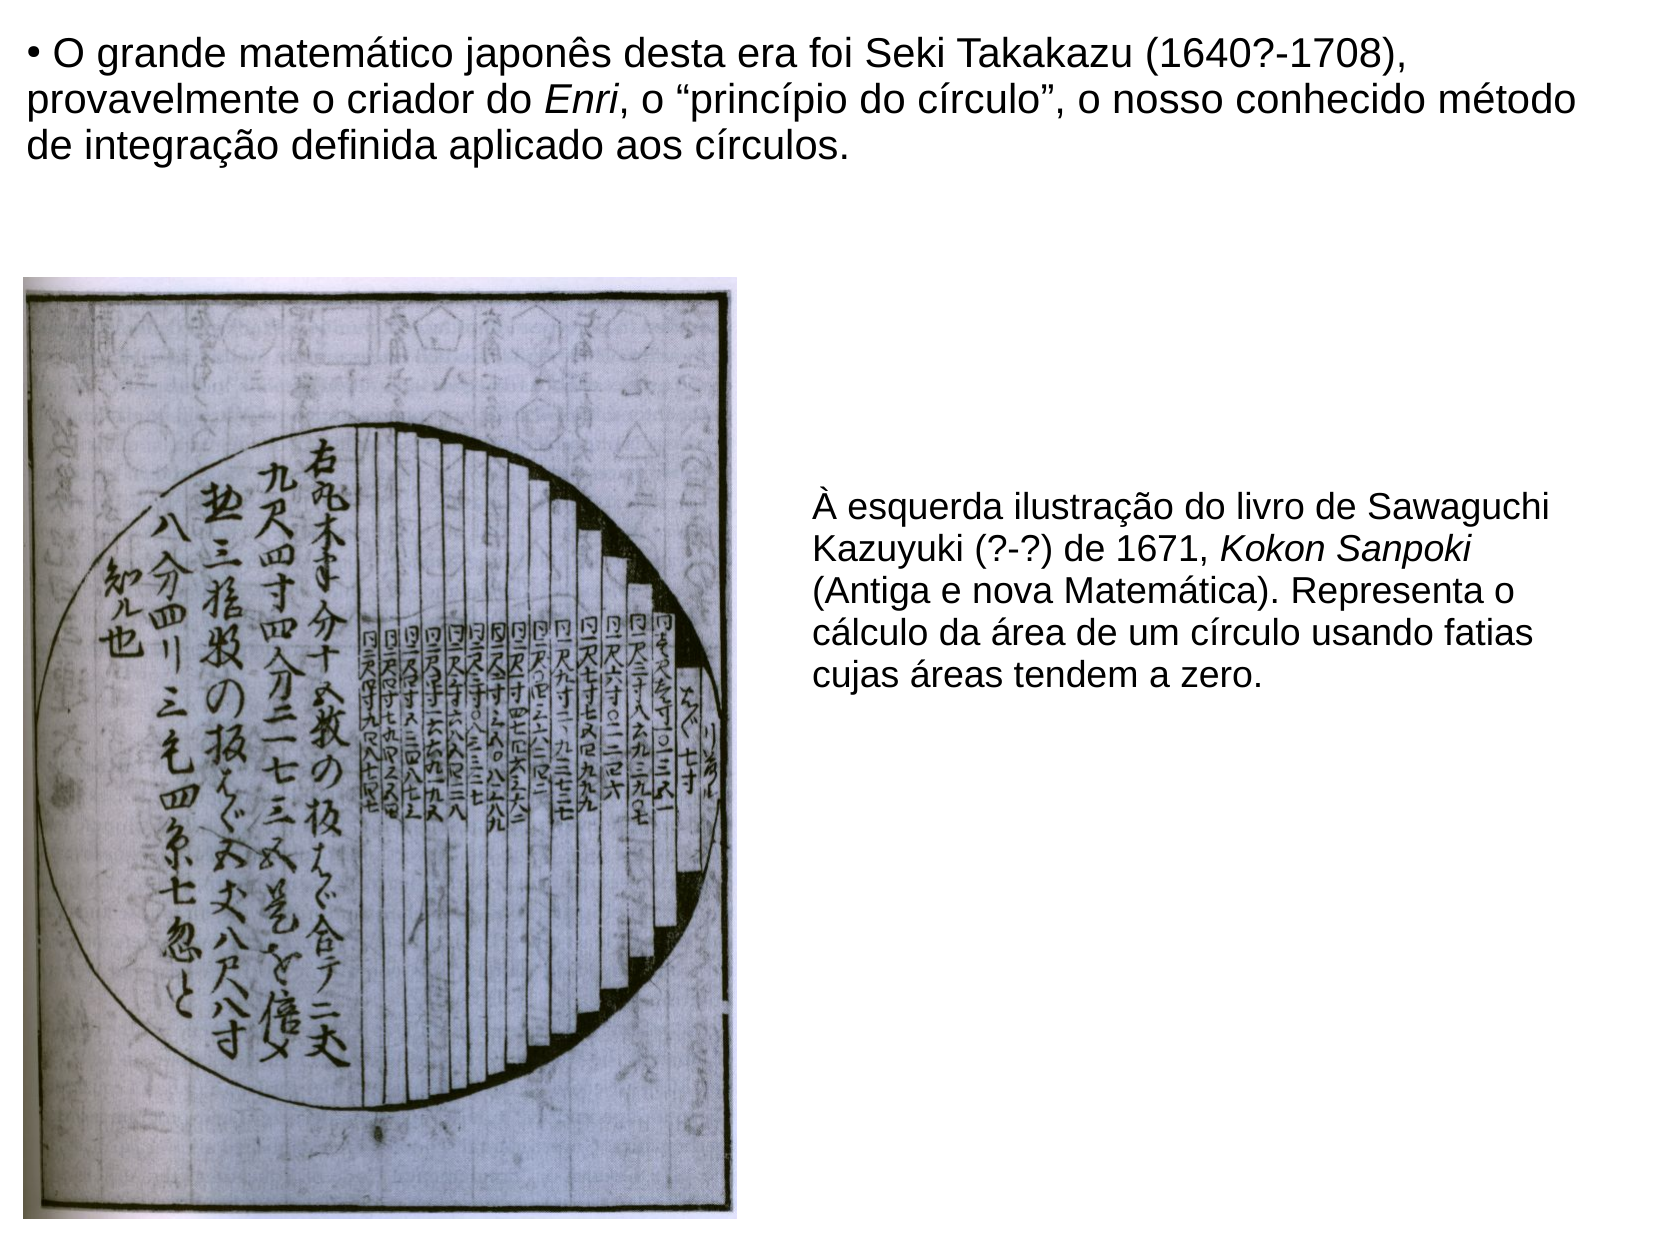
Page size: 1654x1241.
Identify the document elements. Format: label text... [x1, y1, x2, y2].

picture [23, 277, 737, 1219]
text_box O grande matemático japonês desta era foi Seki Takakazu (1640?-1708), provavelmente o criador do Enri, o “princípio do círculo”, o nosso conhecido método de integração definida aplicado aos círculos. [11, 21, 1593, 177]
text_box À esquerda ilustração do livro de Sawaguchi Kazuyuki (?-?) de 1671, Kokon Sanpoki (Antiga e nova Matemática). Representa o cálculo da área de um círculo usando fatias cujas áreas tendem a zero. [797, 478, 1565, 704]
